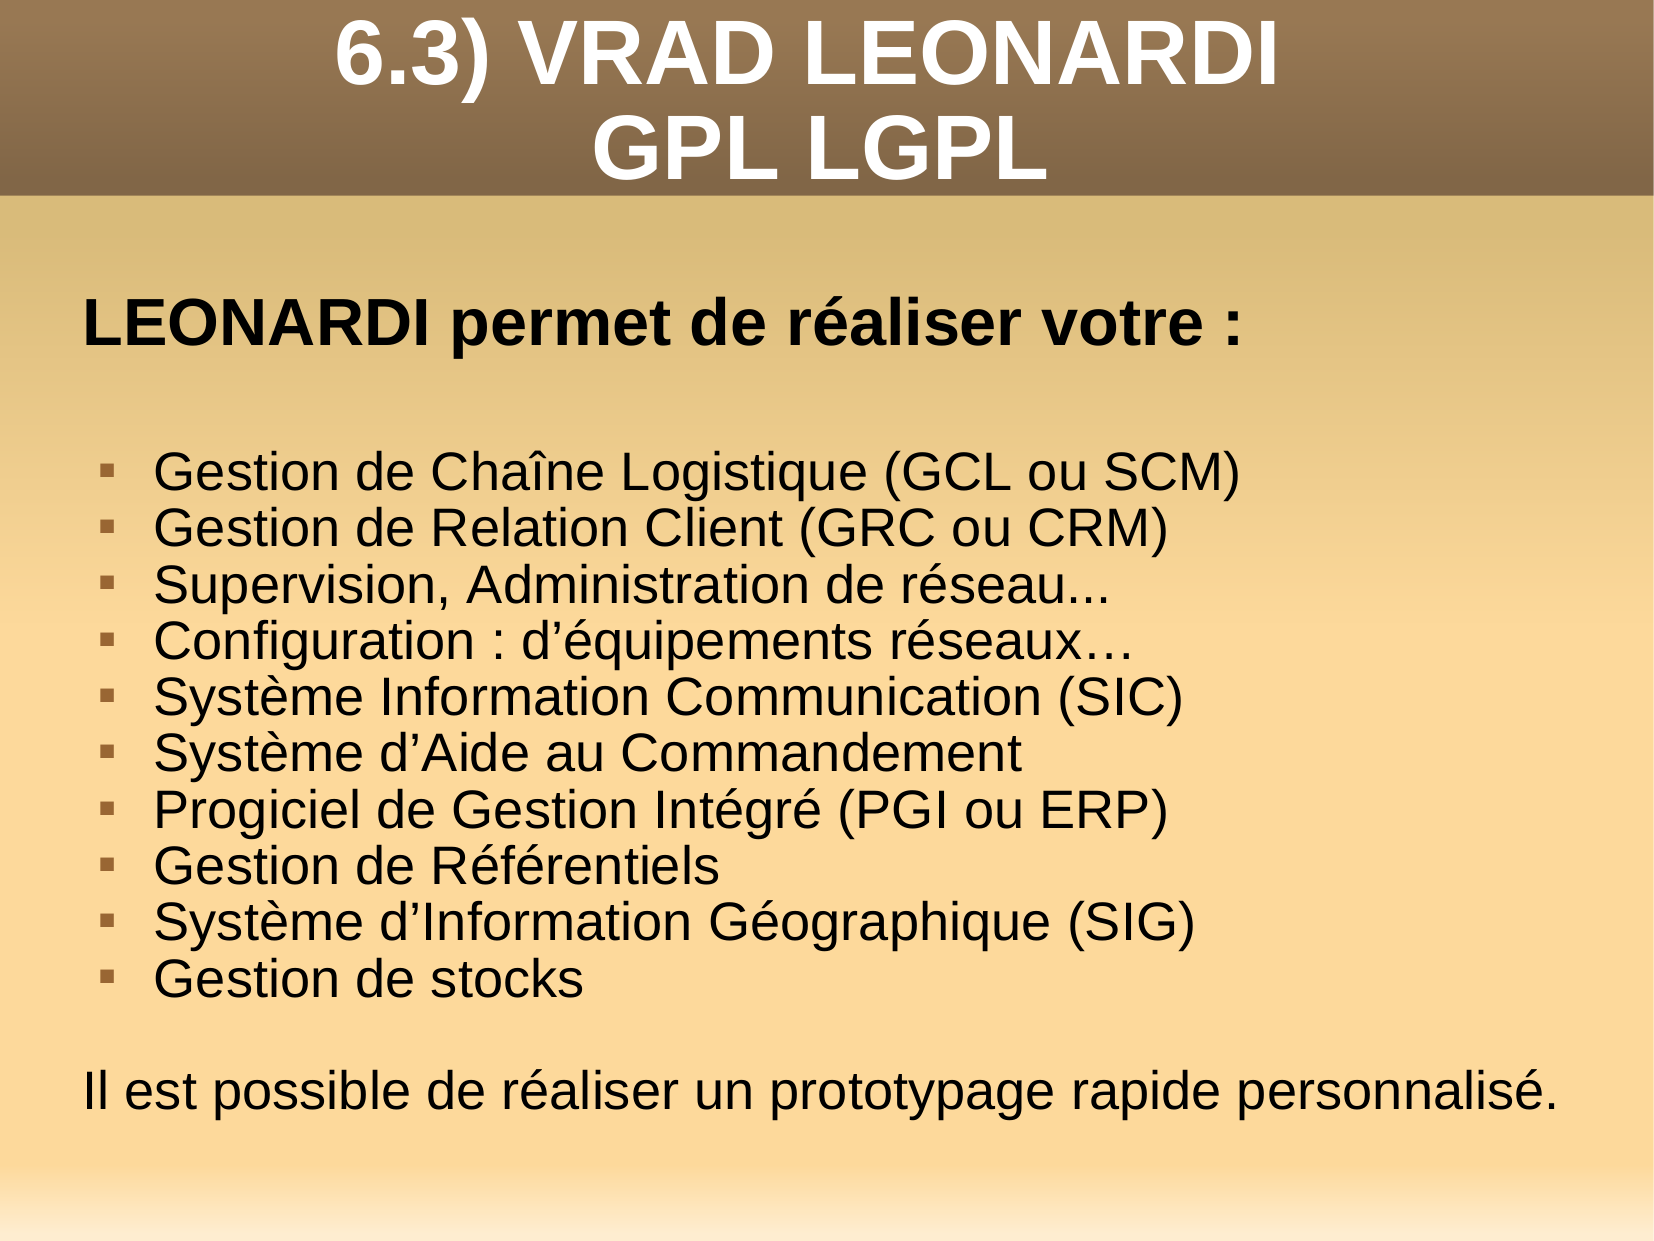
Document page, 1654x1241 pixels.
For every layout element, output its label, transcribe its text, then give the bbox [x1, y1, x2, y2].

title 6.3) VRAD LEONARDI GPL LGPL [76, 4, 1565, 203]
list LEONARDI permet de réaliser votre : Gestion de Chaîne Logistique (GCL ou SCM) Gestion de Relation Client (GRC ou CRM) Supervision, Administration de réseau... Configuration : d’équipements réseaux… Système Information Communication (SIC) Système d’Aide au Commandement Progiciel de Gestion Intégré (PGI ou ERP) Gestion de Référentiels Système d’Information Géographique (SIG) Gestion de stocks Il est possible de réaliser un prototypage rapide personnalisé. [82, 290, 1571, 1127]
picture [0, 0, 1654, 1241]
